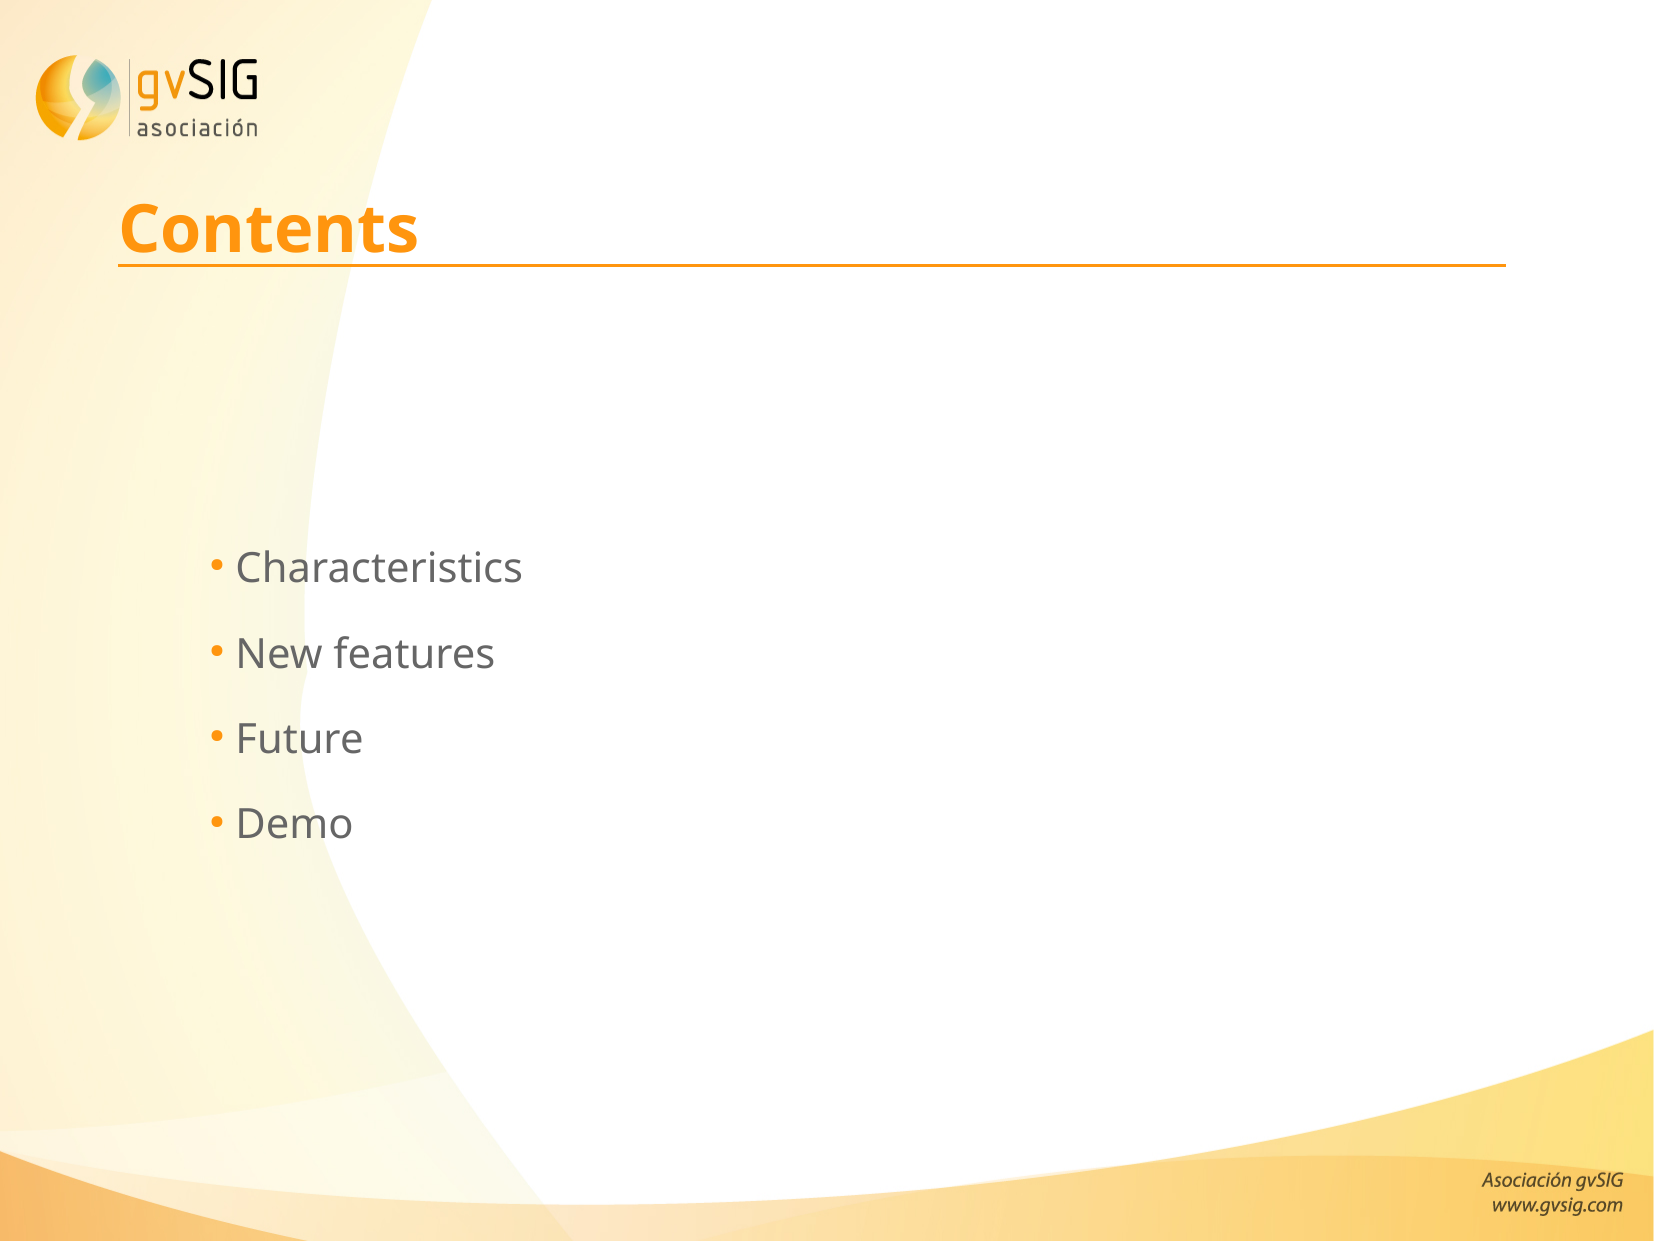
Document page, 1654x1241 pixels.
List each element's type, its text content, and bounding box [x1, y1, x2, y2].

picture [0, 0, 1654, 1241]
title Contents [118, 177, 1607, 276]
text_box Characteristics New features Future Demo [194, 501, 1081, 842]
